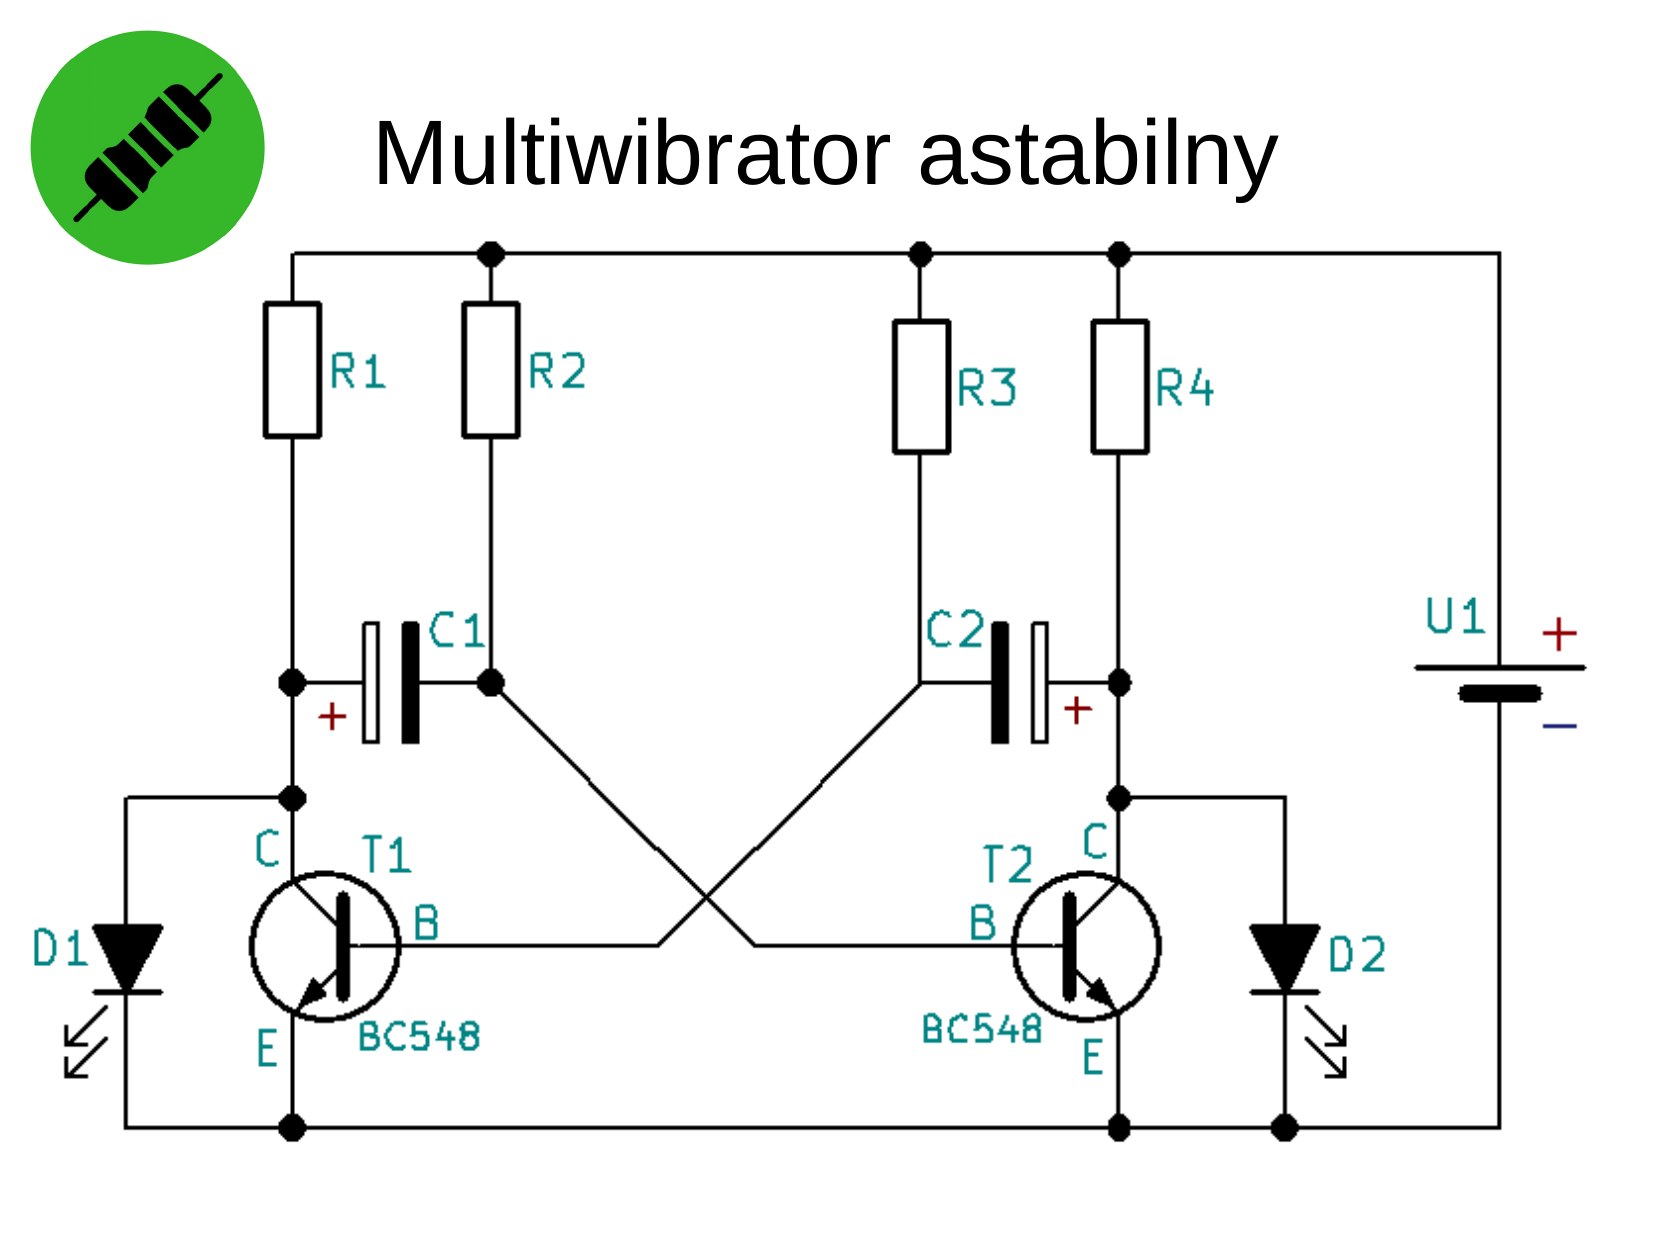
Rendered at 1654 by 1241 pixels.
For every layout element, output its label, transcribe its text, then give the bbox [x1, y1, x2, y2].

title Multiwibrator astabilny [266, 49, 1571, 236]
picture [29, 29, 1605, 1152]
